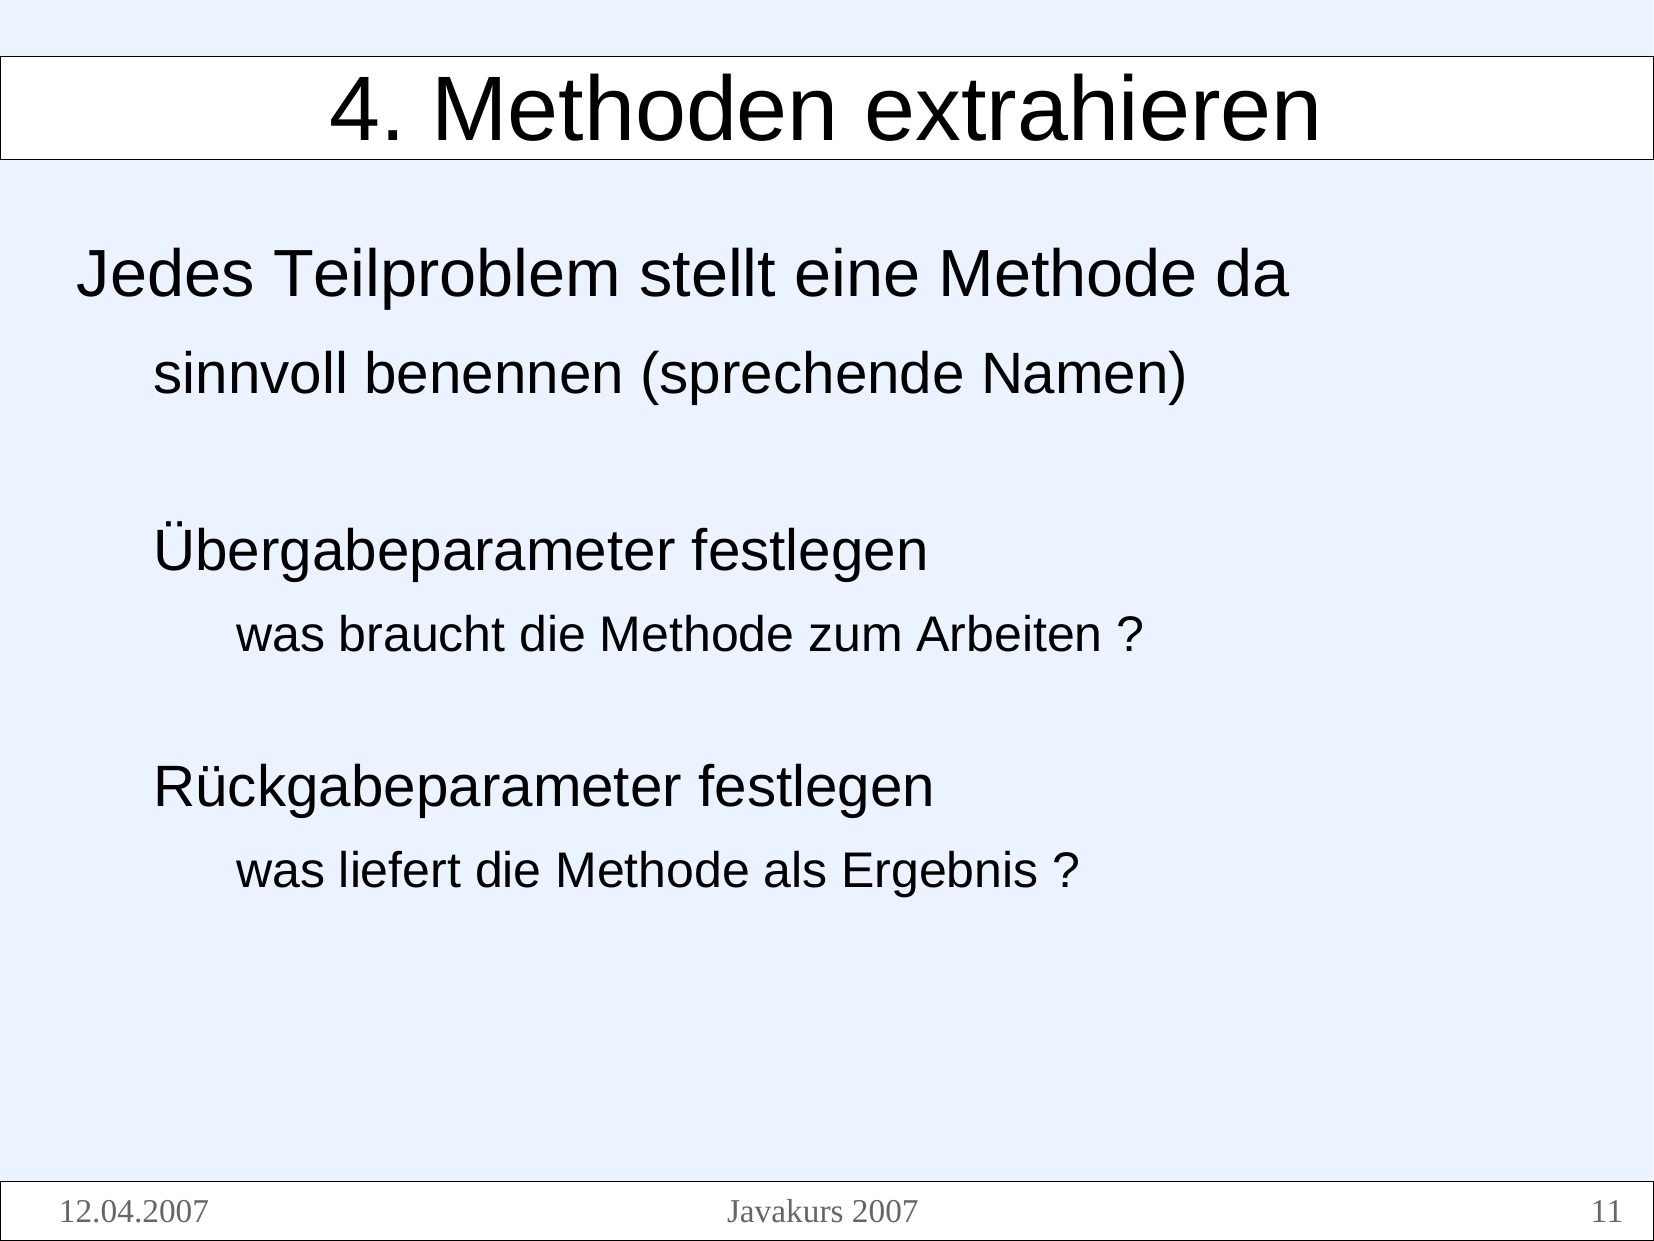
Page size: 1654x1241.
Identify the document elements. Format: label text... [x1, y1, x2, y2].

title 4. Methoden extrahieren [0, 56, 1654, 160]
list Jedes Teilproblem stellt eine Methode da sinnvoll benennen (sprechende Namen) Übergabeparameter festlegen was braucht die Methode zum Arbeiten ? Rückgabeparameter festlegen was liefert die Methode als Ergebnis ? [59, 236, 1595, 1152]
